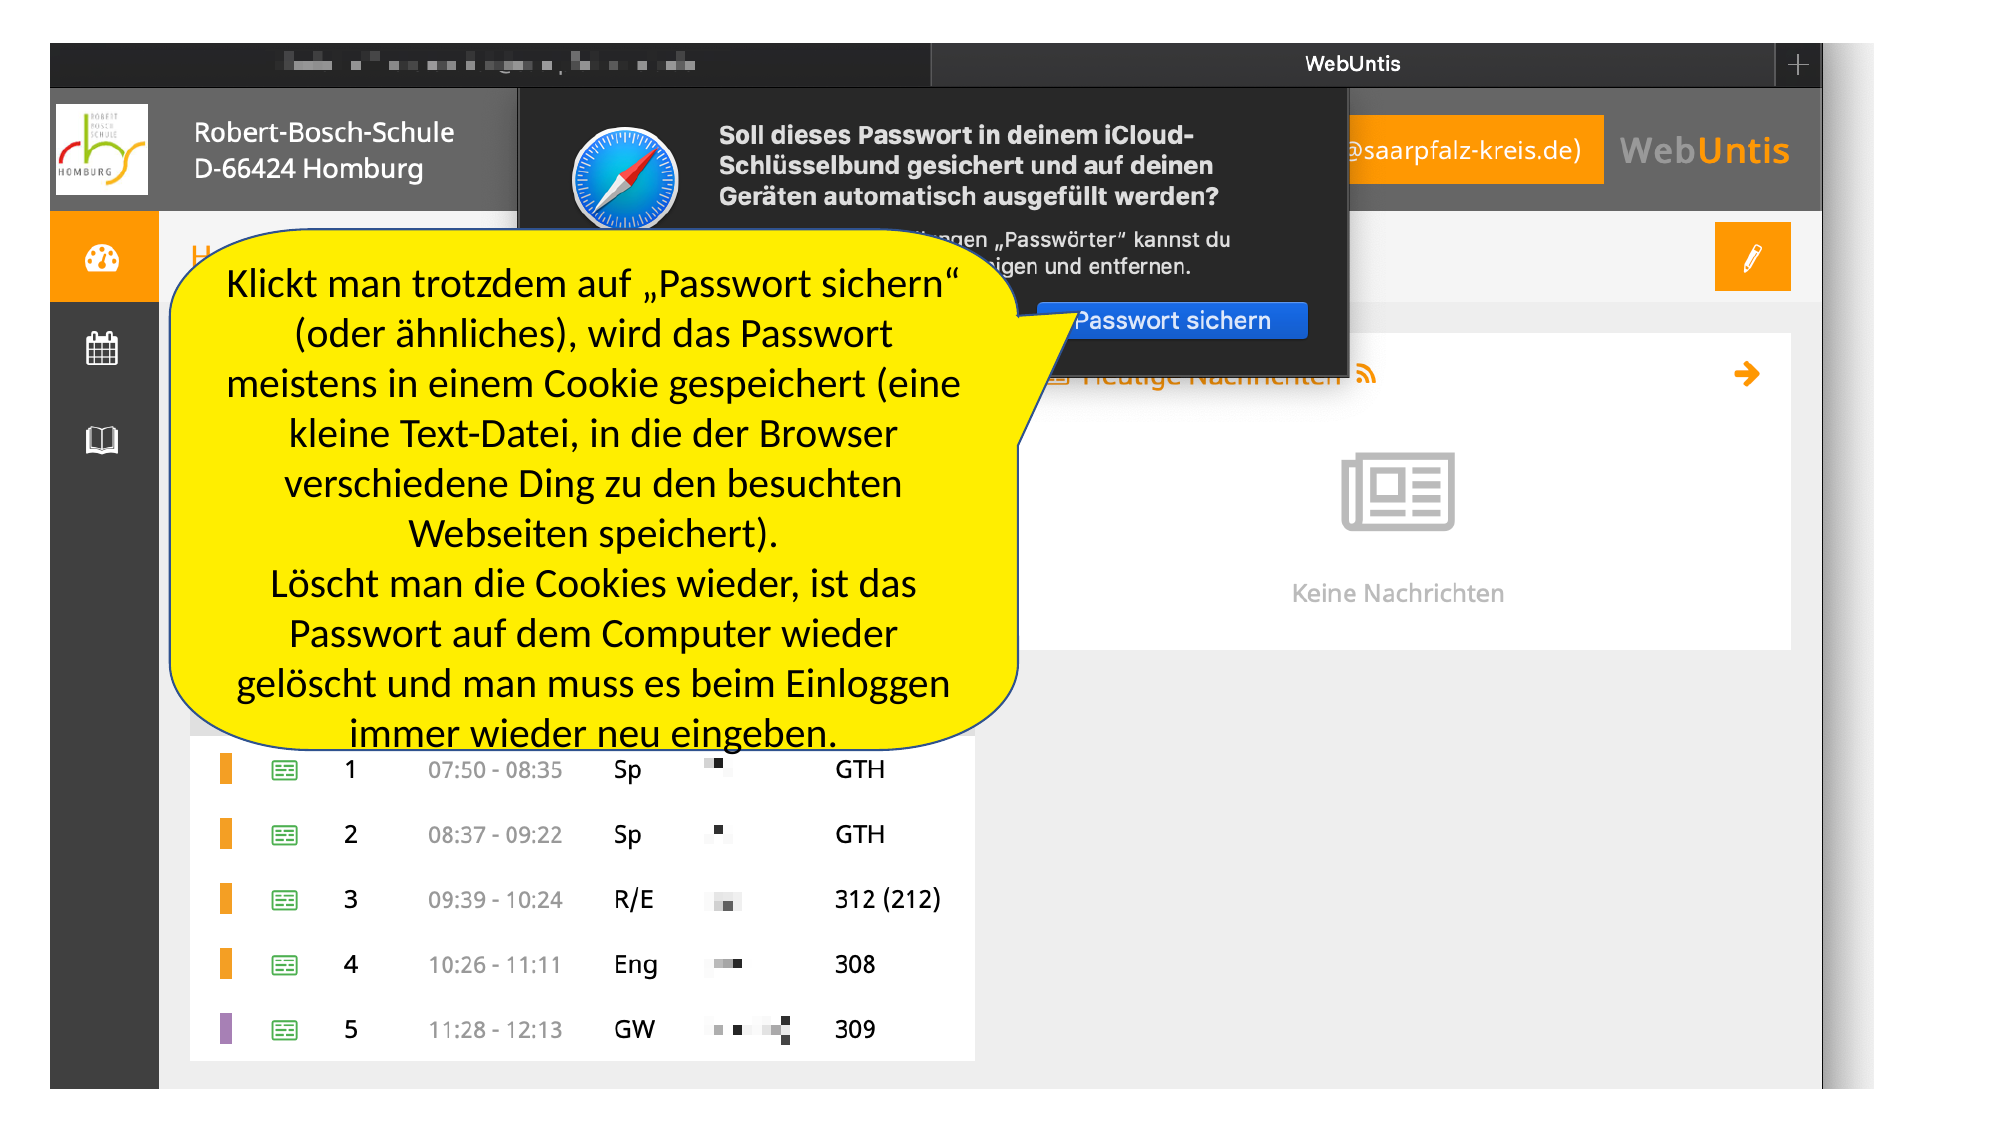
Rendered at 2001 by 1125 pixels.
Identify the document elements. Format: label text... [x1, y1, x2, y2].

text_box Klickt man trotzdem auf „Passwort sichern“ (oder ähnliches), wird das Passwort meistens in einem Cookie gespeichert (eine kleine Text-Datei, in die der Browser verschiedene Ding zu den besuchten Webseiten speichert). Löscht man die Cookies wieder, ist das Passwort auf dem Computer wieder gelöscht und man muss es beim Einloggen immer wieder neu eingeben. [169, 229, 1080, 751]
picture [50, 43, 1874, 1089]
